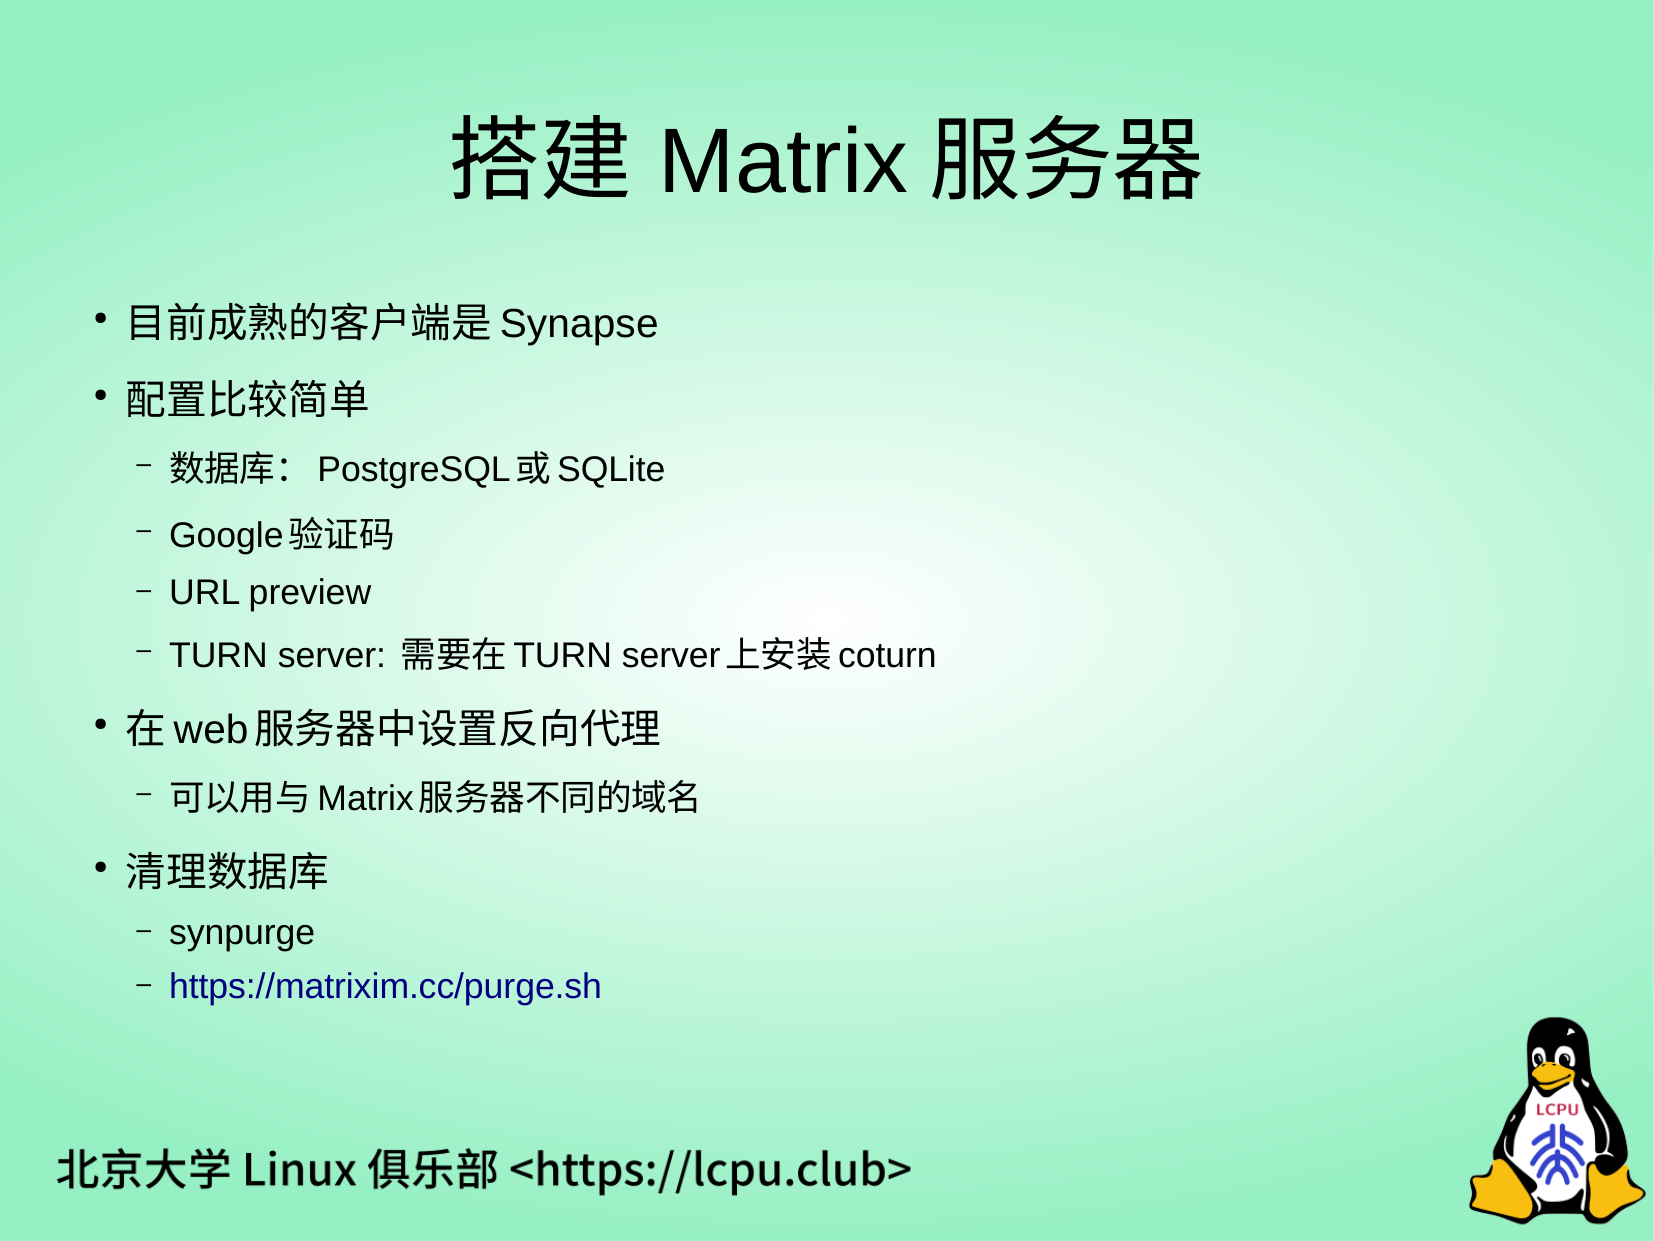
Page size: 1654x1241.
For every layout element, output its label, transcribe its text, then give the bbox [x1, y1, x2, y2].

list 目前成熟的客户端是Synapse 配置比较简单 数据库：PostgreSQL或SQLite Google验证码 URL preview TURN server: 需要在TURN server上安装coturn 在web服务器中设置反向代理 可以用与Matrix服务器不同的域名 清理数据库 synpurge https://matrixim.cc/purge.sh [82, 290, 1571, 1010]
picture [0, 0, 1654, 1241]
title 搭建Matrix服务器 [82, 49, 1571, 257]
